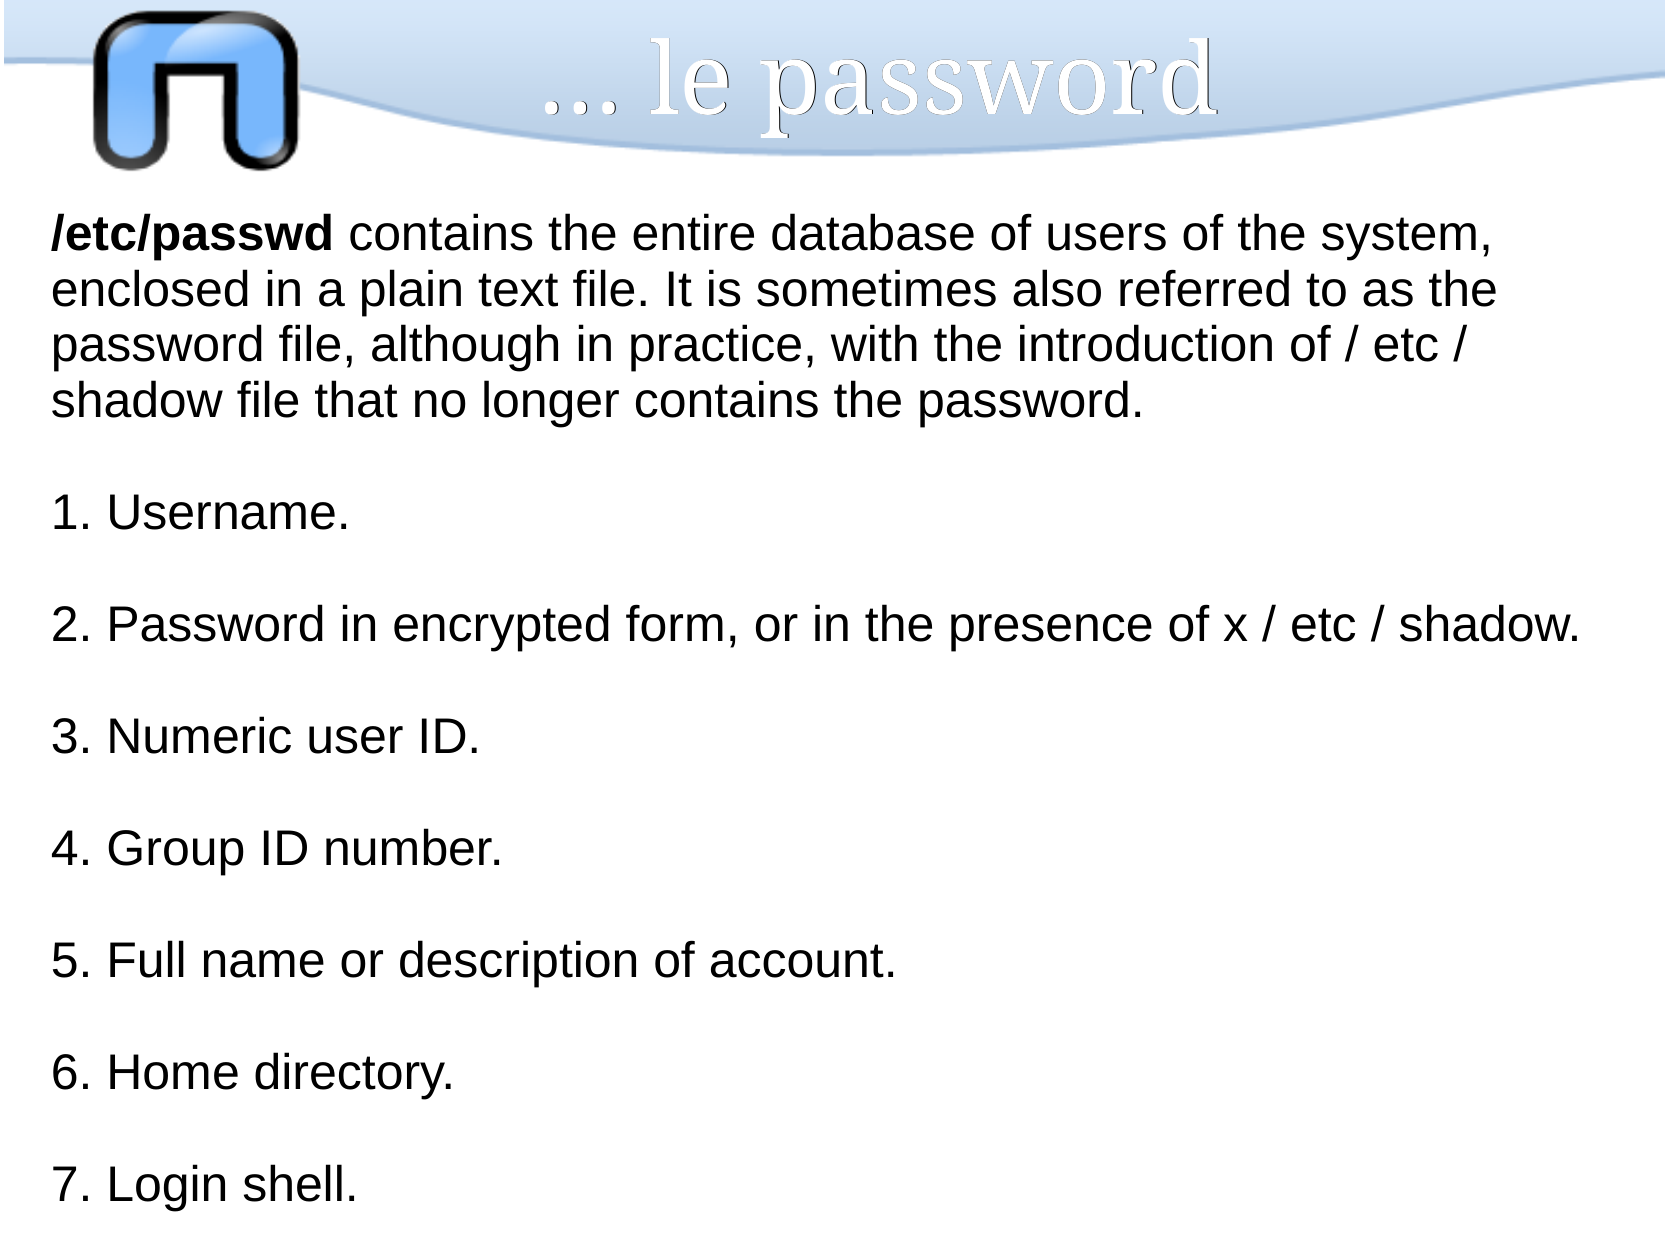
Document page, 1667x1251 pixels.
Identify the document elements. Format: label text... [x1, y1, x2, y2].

text_box … le password [522, 0, 1576, 271]
picture [0, 0, 1667, 1251]
list /etc/passwd contains the entire database of users of the system, enclosed in a plain text file. It is sometimes also referred to as the password file, although in practice, with the introduction of / etc / shadow file that no longer contains the password. 1. Username. 2. Password in encrypted form, or in the presence of x / etc / shadow. 3. Numeric user ID. 4. Group ID number. 5. Full name or description of account. 6. Home directory. 7. Login shell. [44, 209, 1654, 1219]
